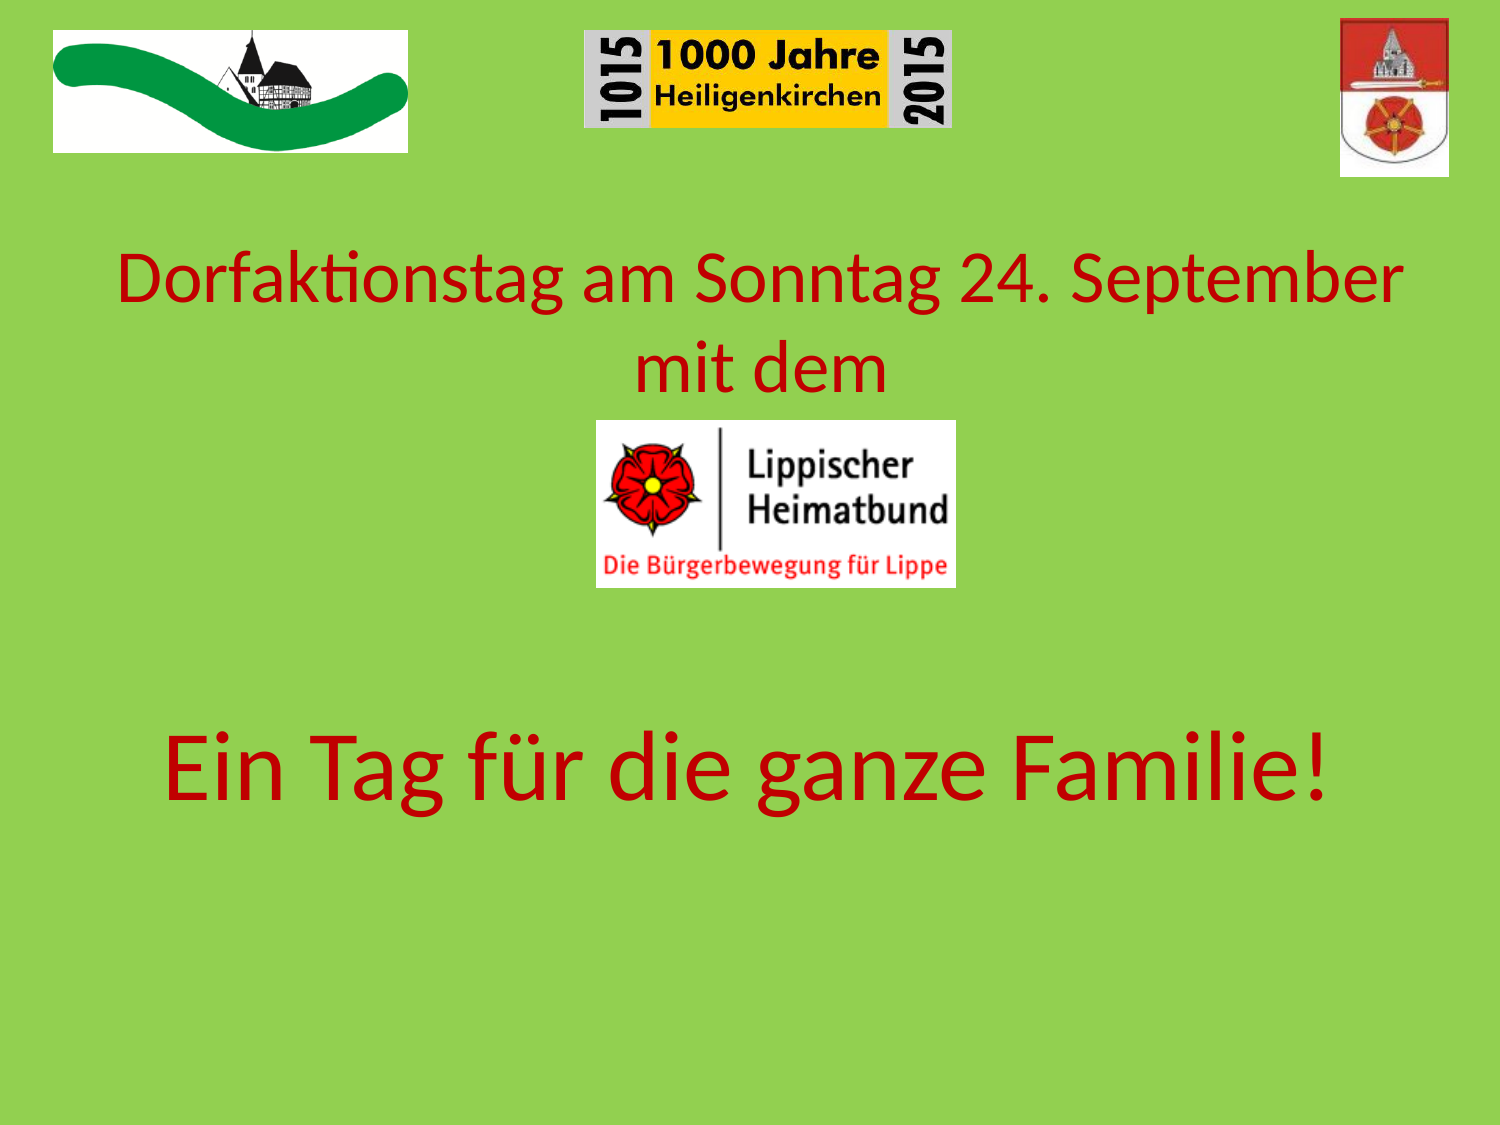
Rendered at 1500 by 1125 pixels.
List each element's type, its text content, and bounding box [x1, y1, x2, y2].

picture [53, 31, 408, 153]
text_box Ein Tag für die ganze Familie! [147, 692, 1400, 829]
picture [584, 31, 952, 128]
text_box Dorfaktionstag am Sonntag 24. September mit dem [88, 220, 1436, 417]
picture [1340, 19, 1449, 177]
picture [596, 420, 956, 589]
